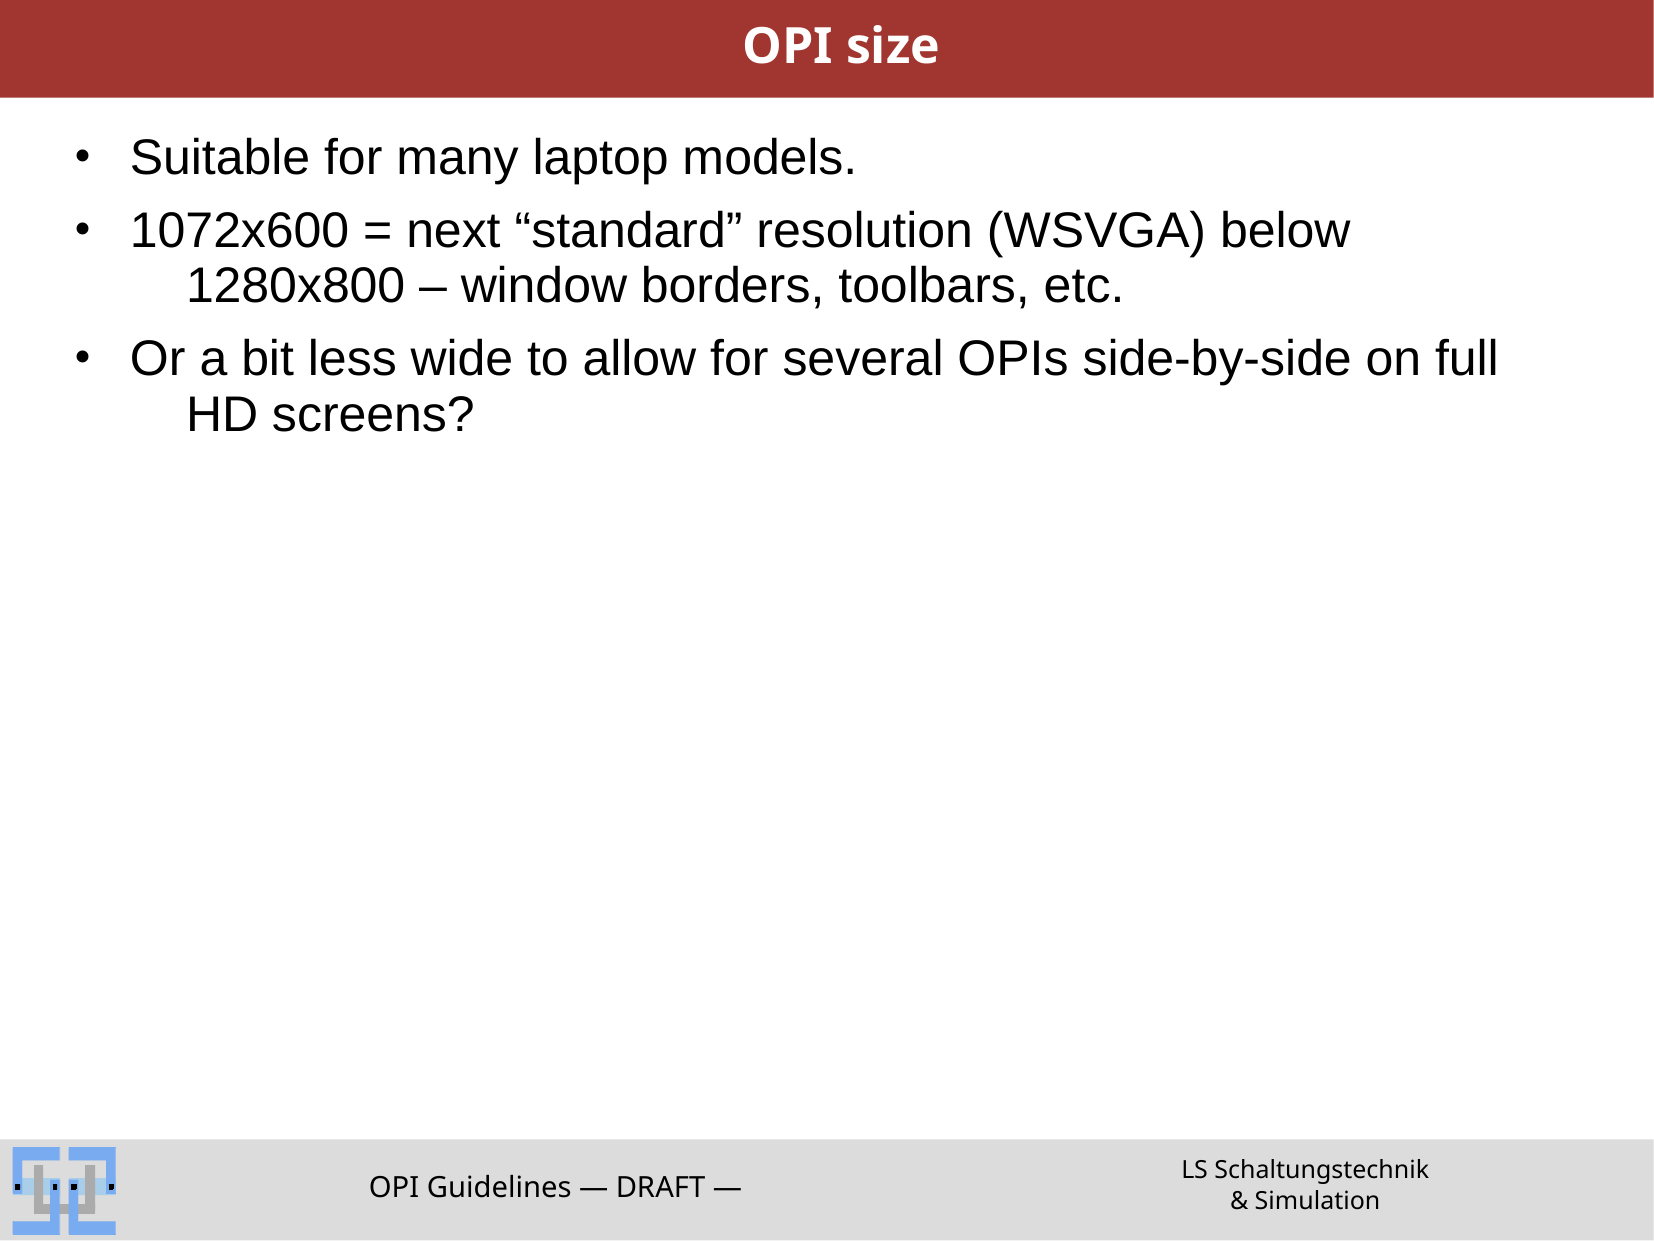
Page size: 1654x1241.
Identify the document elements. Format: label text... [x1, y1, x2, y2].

text_box OPI Guidelines — DRAFT — [368, 1167, 1122, 1211]
list Suitable for many laptop models. 1072x600 = next “standard” resolution (WSVGA) below 1280x800 – window borders, toolbars, etc. Or a bit less wide to allow for several OPIs side-by-side on full HD screens? [73, 130, 1579, 1093]
title OPI size [97, 6, 1586, 81]
